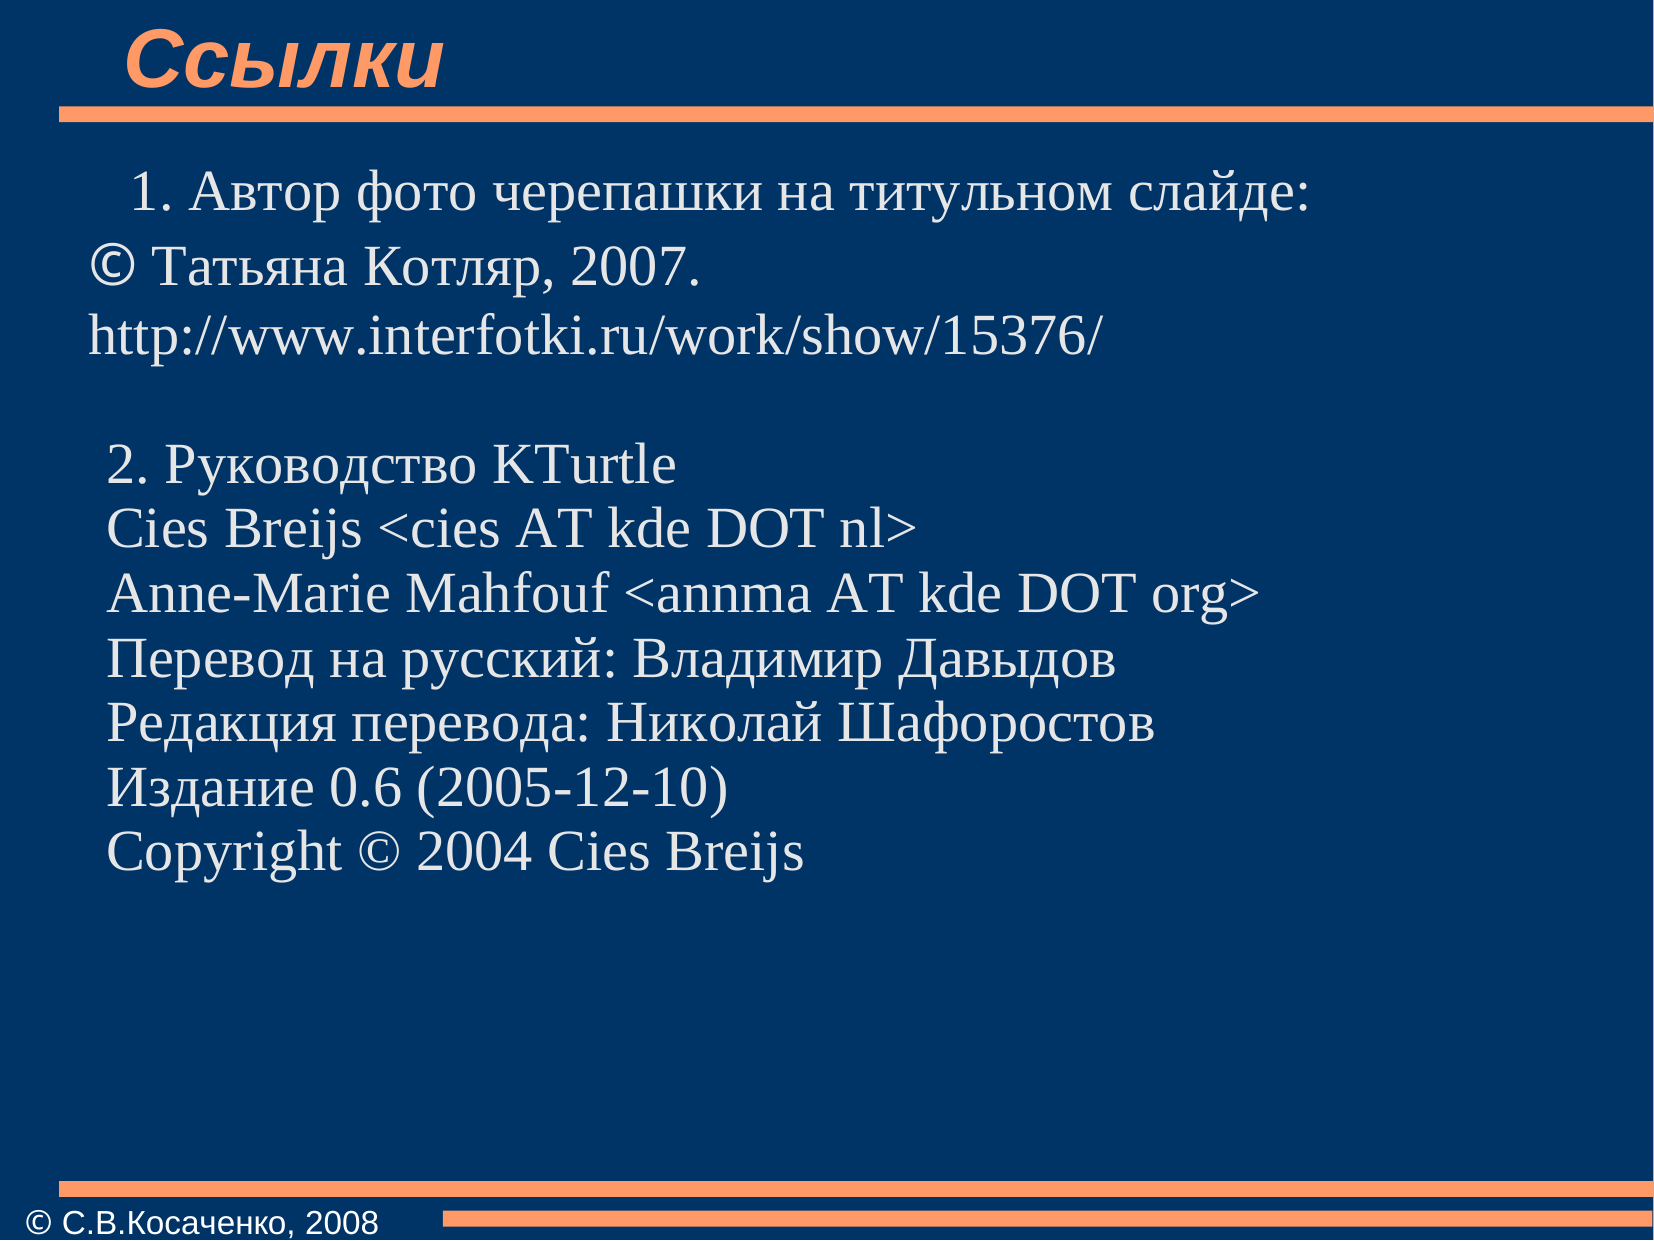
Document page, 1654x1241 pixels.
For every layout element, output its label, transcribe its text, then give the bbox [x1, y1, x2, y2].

list 1. Автор фото черепашки на титульном слайде: © Татьяна Котляр, 2007. http://www.interfotki.ru/work/show/15376/ 2. Руководство KTurtle Cies Breijs <cies AT kde DOT nl> Anne-Marie Mahfouf <annma AT kde DOT org> Перевод на русский: Владимир Давыдов Редакция перевода: Николай Шафоростов Издание 0.6 (2005-12-10) Copyright © 2004 Cies Breijs [88, 158, 1570, 1069]
title Ссылки [123, 0, 1536, 119]
